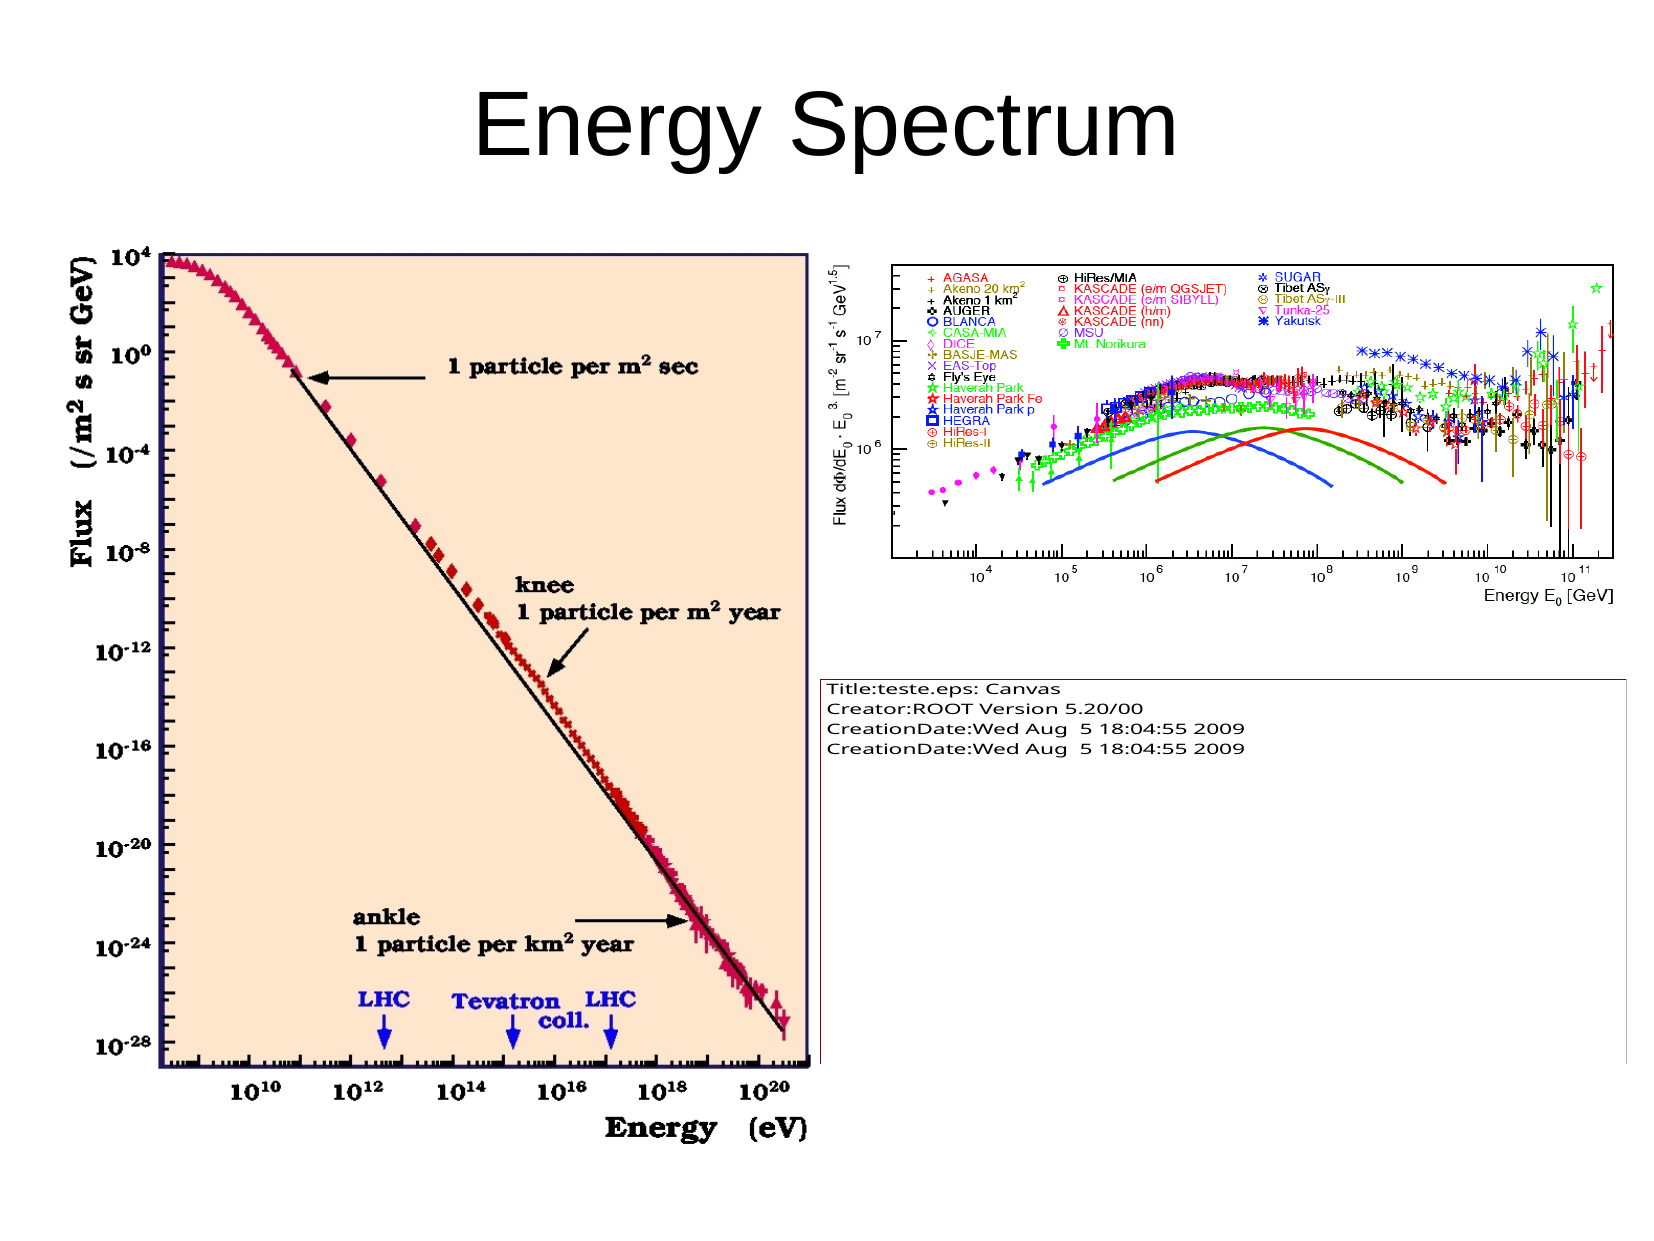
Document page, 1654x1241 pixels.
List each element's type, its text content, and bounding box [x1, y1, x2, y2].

title Energy Spectrum [82, 27, 1571, 220]
picture [37, 224, 1639, 1163]
